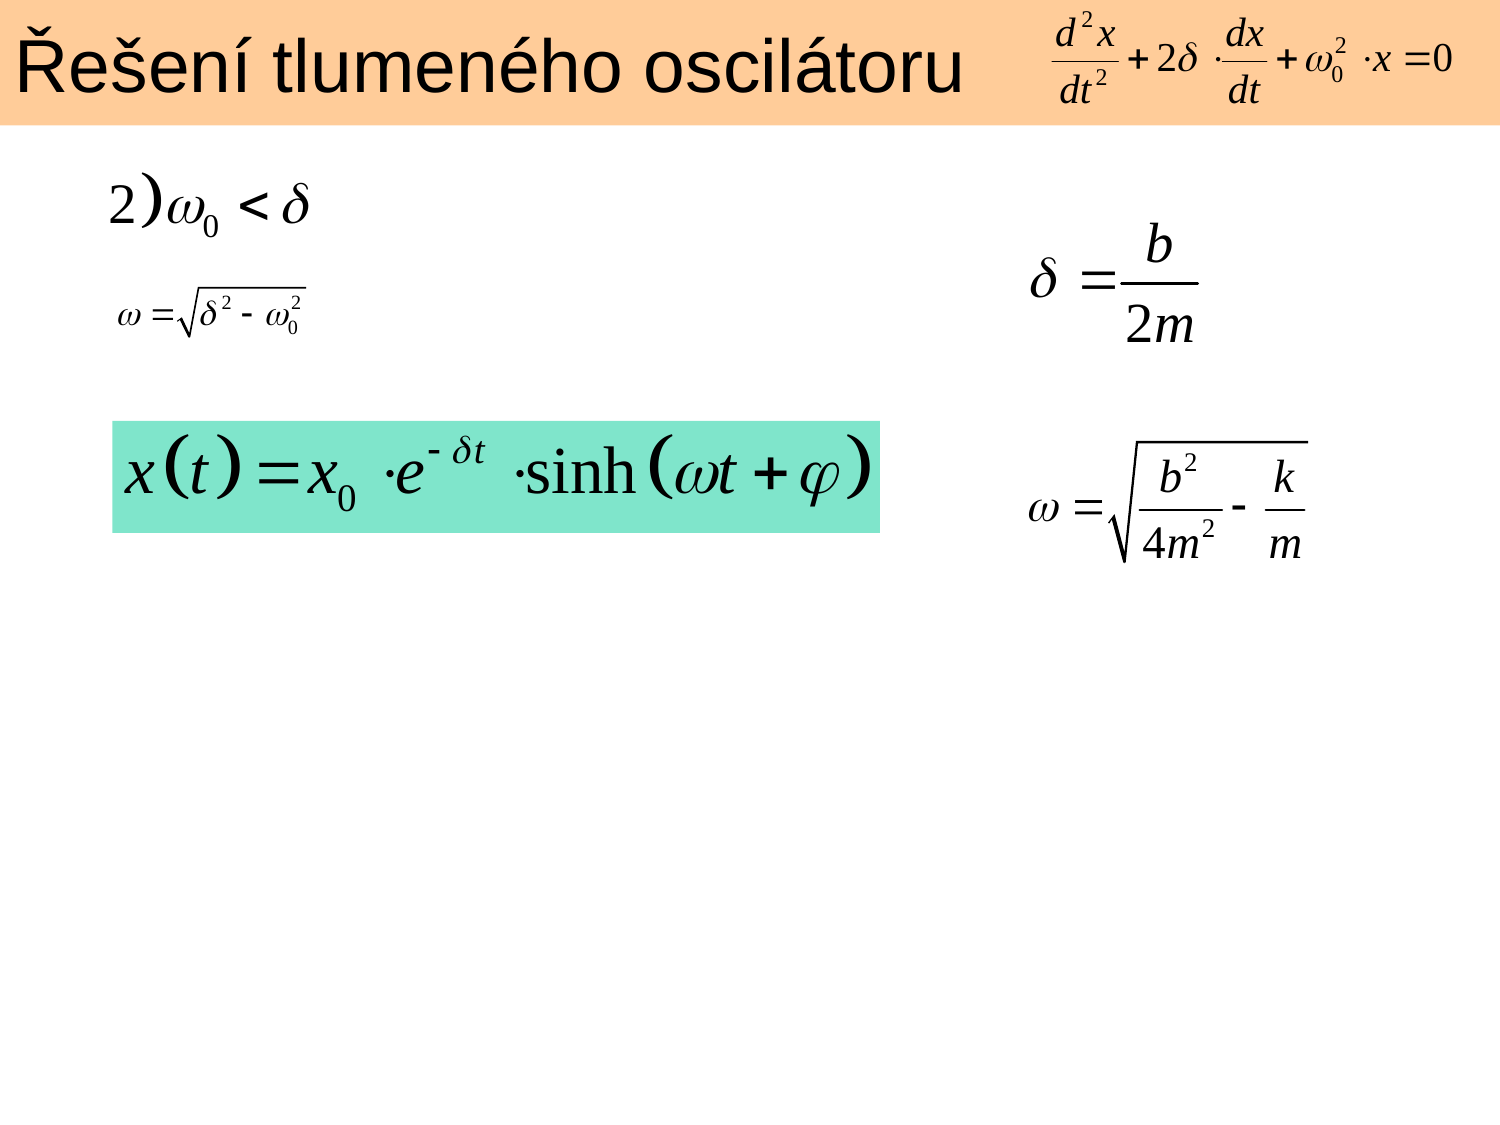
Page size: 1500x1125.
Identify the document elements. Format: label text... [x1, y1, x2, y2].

chart [1021, 208, 1211, 355]
chart [1045, 0, 1459, 113]
chart [112, 420, 880, 533]
chart [112, 278, 313, 346]
text_box Řešení tlumeného oscilátoru [0, 0, 1500, 126]
chart [100, 160, 325, 257]
chart [1021, 432, 1317, 573]
